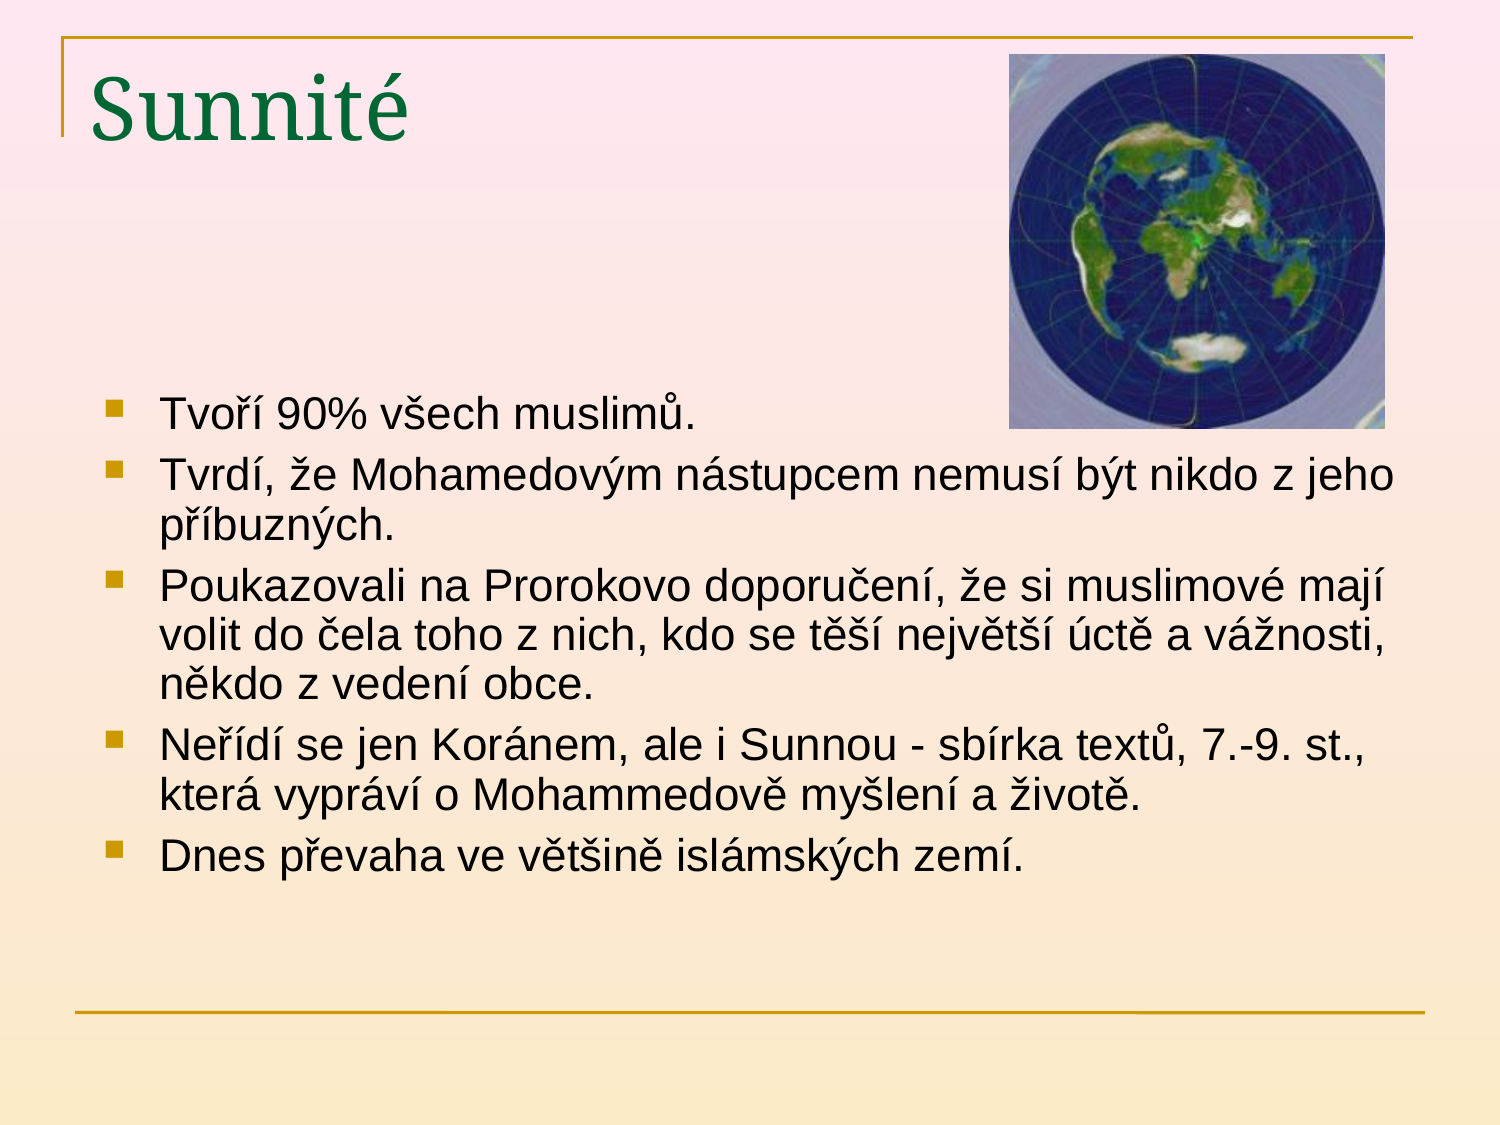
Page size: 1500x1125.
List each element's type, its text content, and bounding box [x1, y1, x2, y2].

list Tvoří 90% všech muslimů. Tvrdí, že Mohamedovým nástupcem nemusí být nikdo z jeho příbuzných. Poukazovali na Prorokovo doporučení, že si muslimové mají volit do čela toho z nich, kdo se těší největší úctě a vážnosti, někdo z vedení obce. Neřídí se jen Koránem, ale i Sunnou - sbírka textů, 7.-9. st., která vypráví o Mohammedově myšlení a životě. Dnes převaha ve většině islámských zemí. [88, 326, 1439, 996]
title Sunnité [75, 45, 1426, 272]
picture [1009, 54, 1385, 429]
